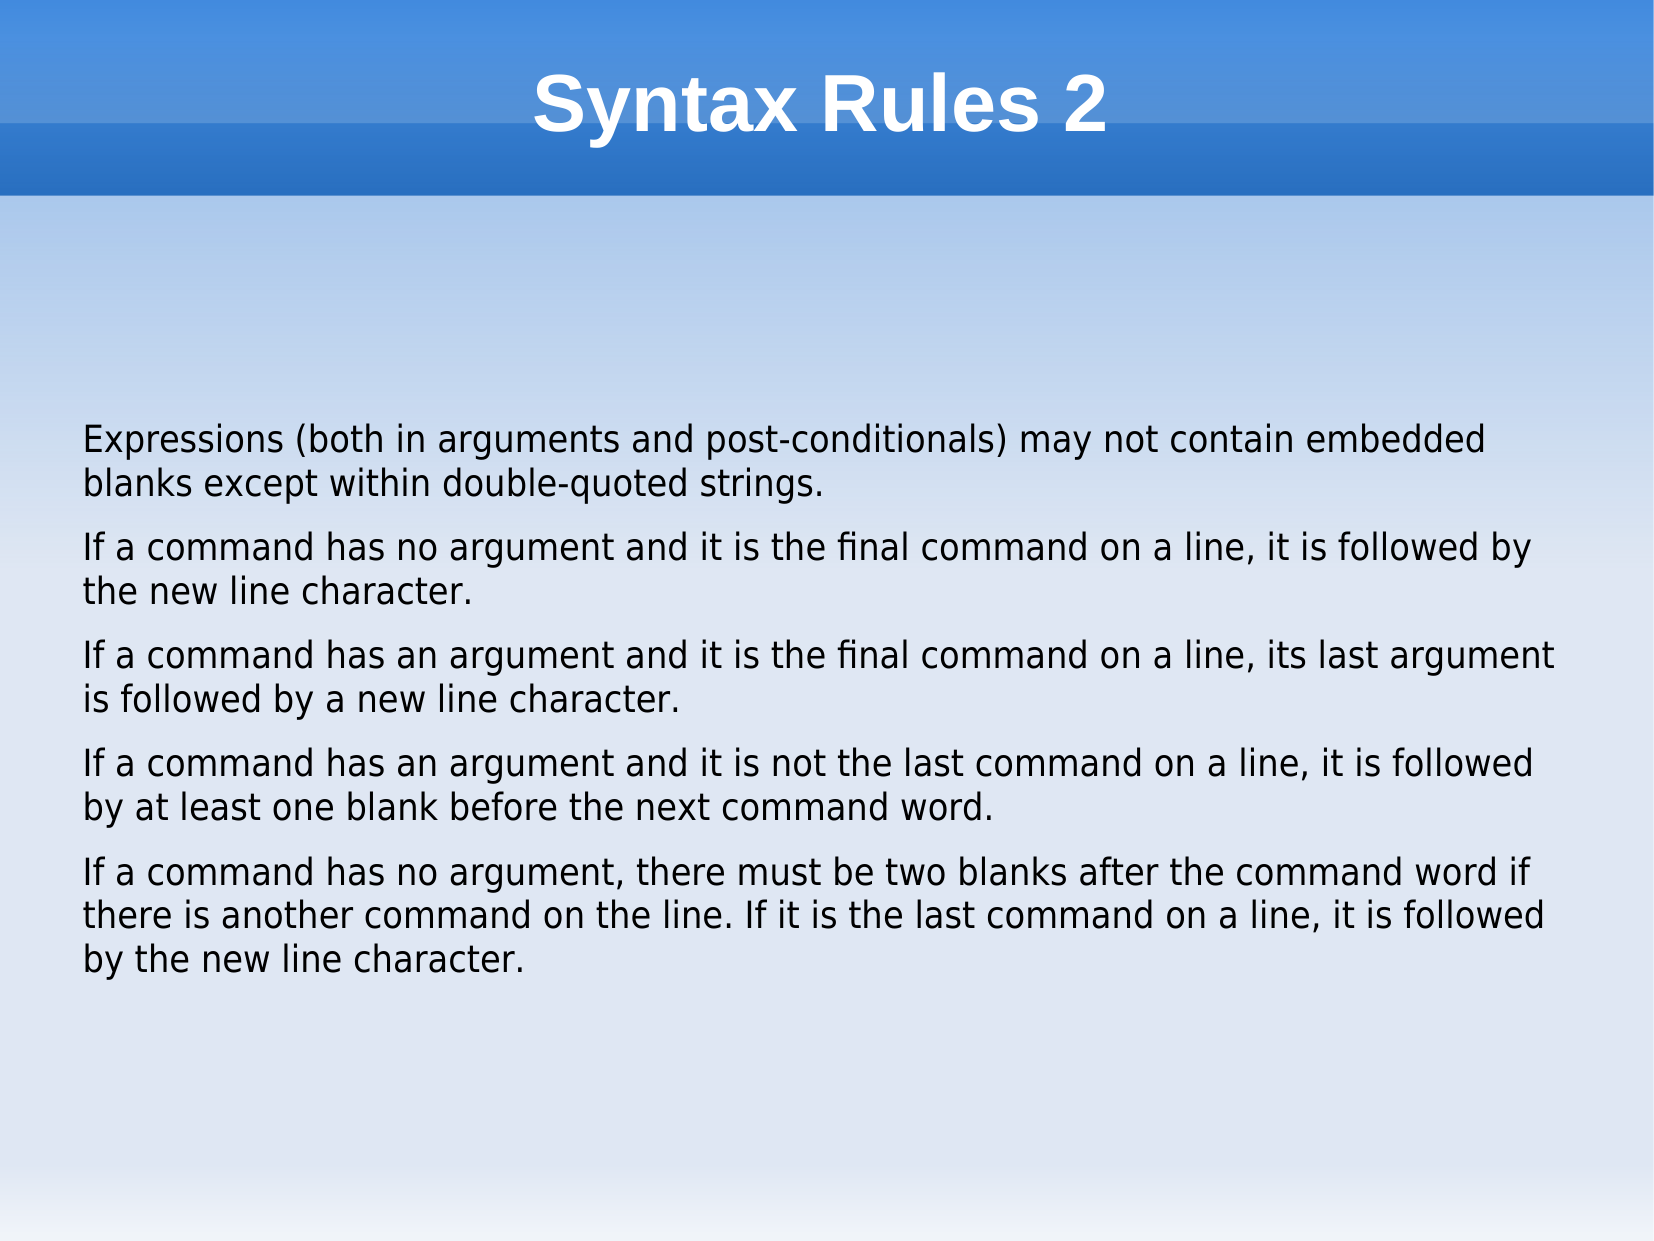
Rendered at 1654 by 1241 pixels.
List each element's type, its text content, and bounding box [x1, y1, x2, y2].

title Syntax Rules 2 [76, 0, 1565, 208]
picture [0, 0, 1654, 1241]
subtitle Expressions (both in arguments and post-conditionals) may not contain embedded blanks except within double-quoted strings. If a command has no argument and it is the final command on a line, it is followed by the new line character. If a command has an argument and it is the final command on a line, its last argument is followed by a new line character. If a command has an argument and it is not the last command on a line, it is followed by at least one blank before the next command word. If a command has no argument, there must be two blanks after the command word if there is another command on the line. If it is the last command on a line, it is followed by the new line character. [82, 276, 1571, 1123]
